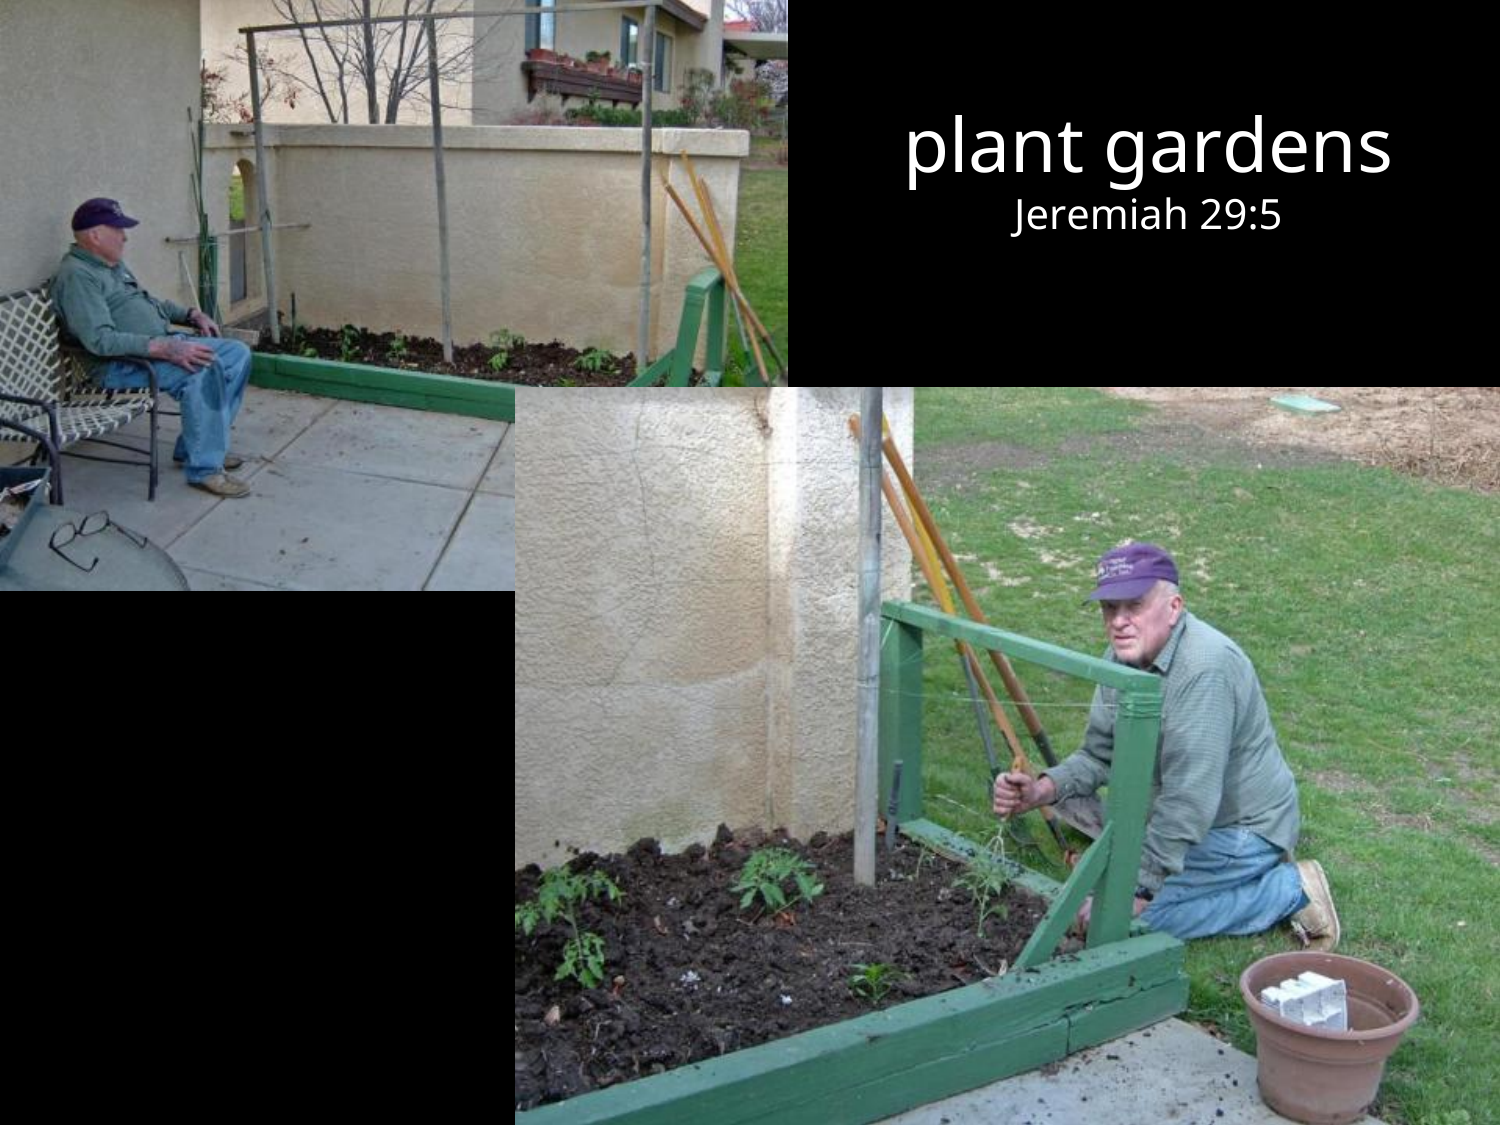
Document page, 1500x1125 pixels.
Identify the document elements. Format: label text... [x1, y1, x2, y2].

text_box plant gardens Jeremiah 29:5 [797, 0, 1500, 381]
picture [0, 0, 1500, 1125]
